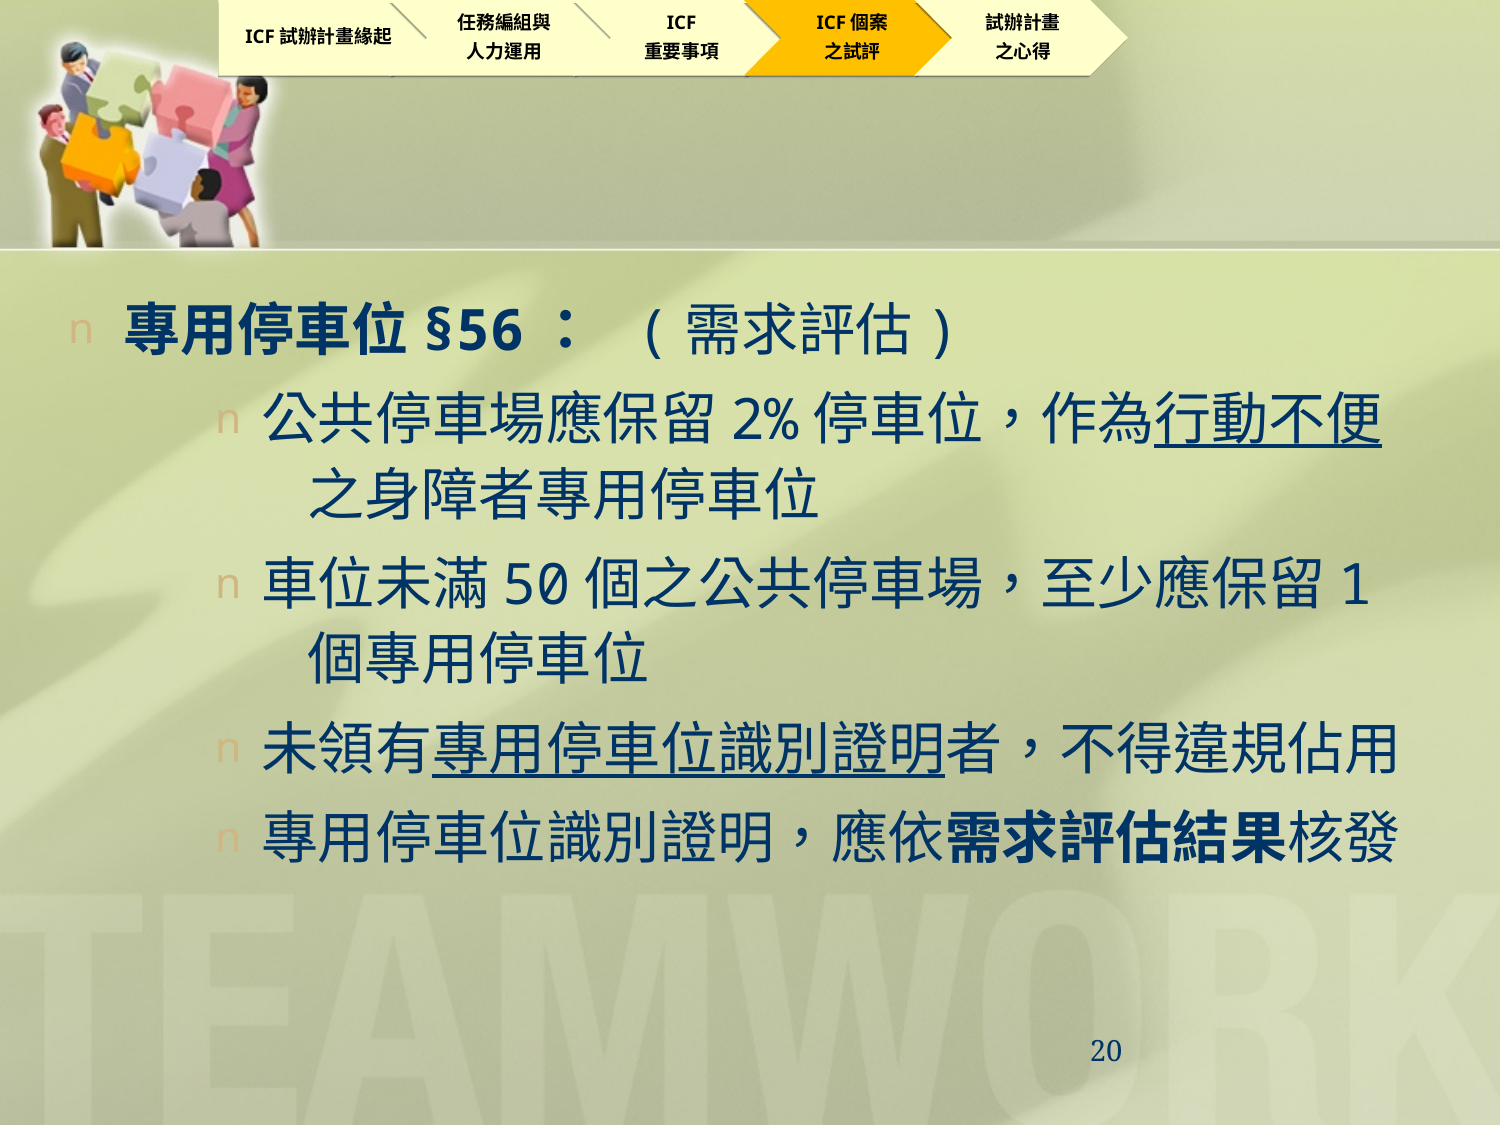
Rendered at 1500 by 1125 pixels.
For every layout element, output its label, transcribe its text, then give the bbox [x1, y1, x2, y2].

text_box ICF個案 之試評 [743, 0, 951, 76]
list 專用停車位§56： (需求評估) 公共停車場應保留2%停車位，作為行動不便之身障者專用停車位 車位未滿50個之公共停車場，至少應保留1個專用停車位 未領有專用停車位識別證明者，不得違規佔用 專用停車位識別證明，應依需求評估結果核發 [53, 278, 1439, 1023]
text_box [1074, 1024, 1426, 1103]
text_box 試辦計畫 之心得 [914, 0, 1128, 76]
text_box ICF試辦計畫緣起 [218, 0, 426, 76]
title [88, 54, 1439, 243]
text_box 任務編組與 人力運用 [389, 0, 610, 76]
text_box ICF 重要事項 [573, 0, 780, 76]
